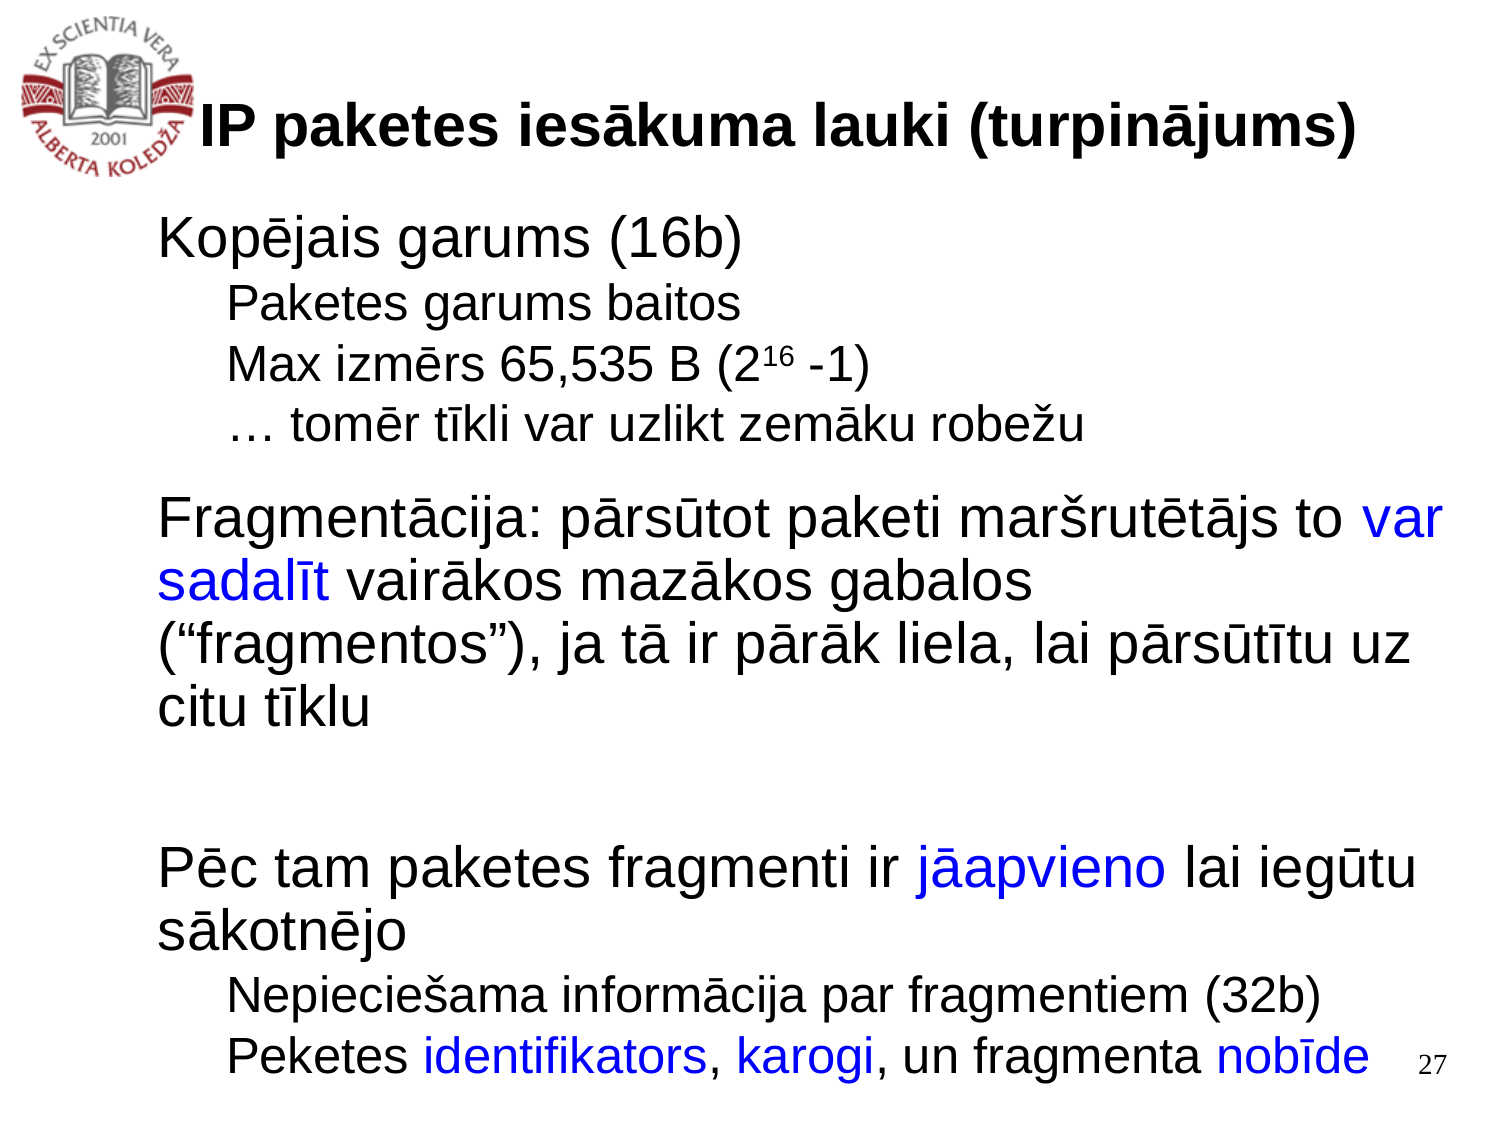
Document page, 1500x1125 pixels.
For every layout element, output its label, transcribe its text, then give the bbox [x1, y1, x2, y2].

title IP paketes iesākuma lauki (turpinājums) [106, 65, 1431, 179]
list Kopējais garums (16b) Paketes garums baitos Max izmērs 65,535 B (216 -1) … tomēr tīkli var uzlikt zemāku robežu Fragmentācija: pārsūtot paketi maršrutētājs to var sadalīt vairākos mazākos gabalos (“fragmentos”), ja tā ir pārāk liela, lai pārsūtītu uz citu tīklu Pēc tam paketes fragmenti ir jāapvieno lai iegūtu sākotnējo Nepieciešama informācija par fragmentiem (32b) Peketes identifikators, karogi, un fragmenta nobīde [74, 200, 1463, 1101]
picture [21, 16, 194, 177]
